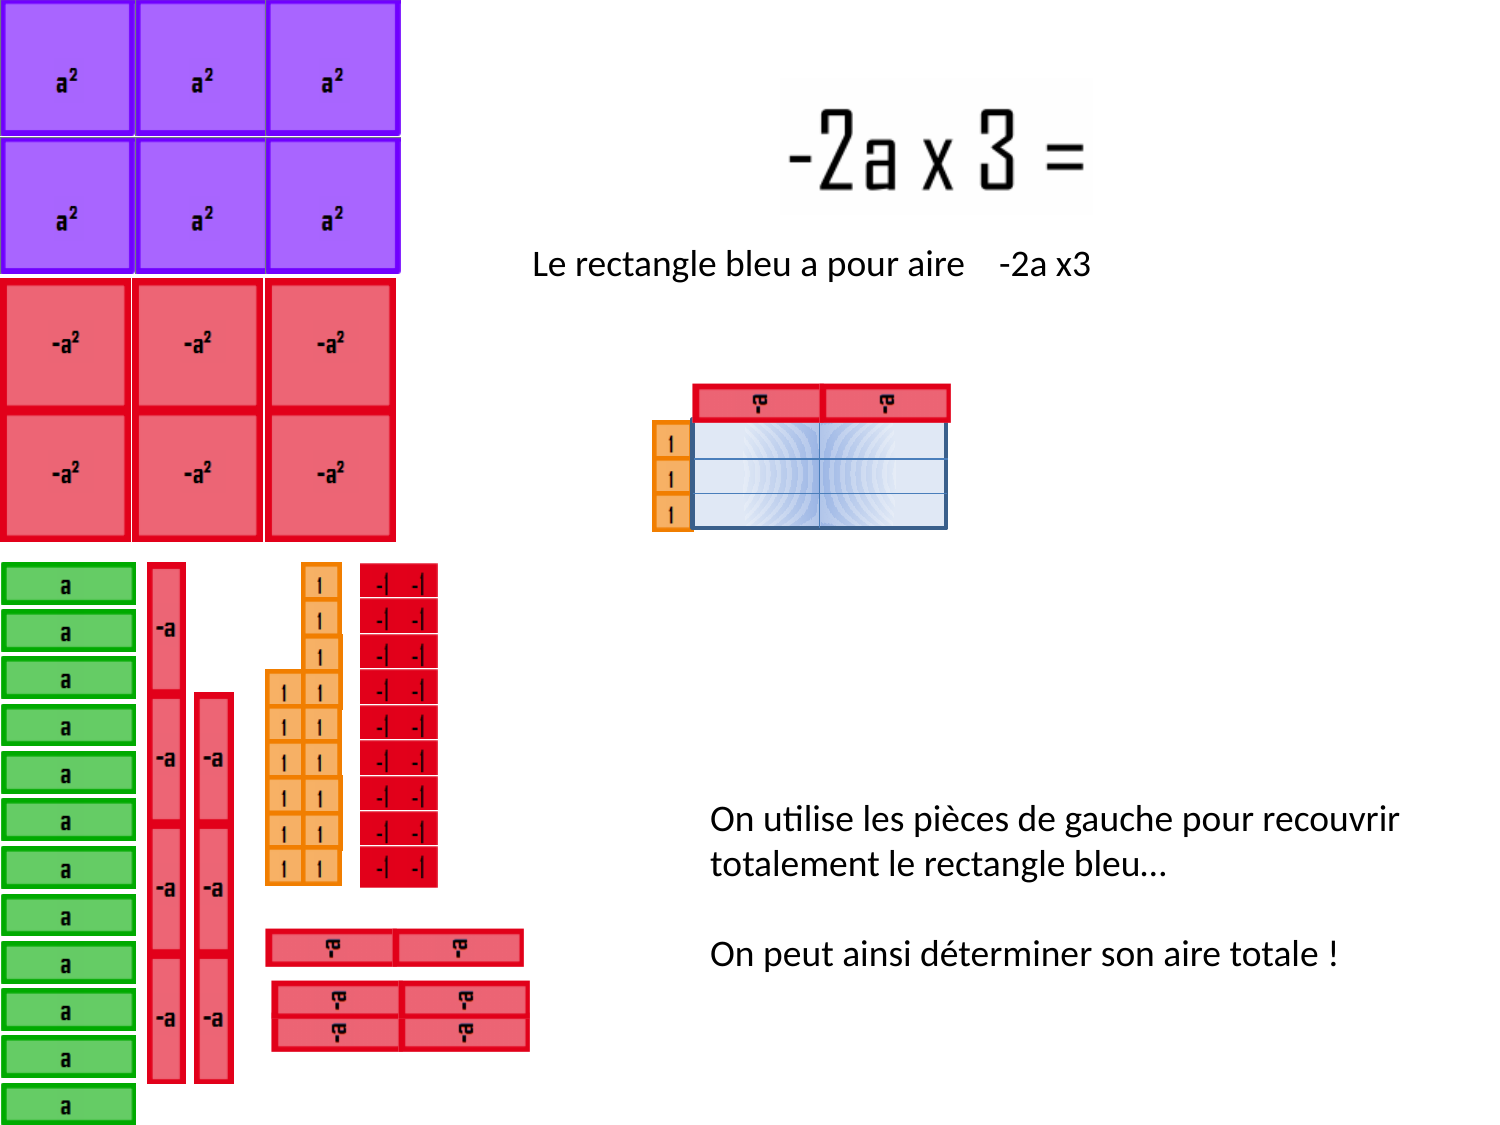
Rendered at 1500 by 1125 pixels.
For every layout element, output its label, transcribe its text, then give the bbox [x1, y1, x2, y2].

picture [0, 0, 401, 136]
picture [265, 562, 343, 886]
picture [0, 846, 136, 889]
picture [0, 751, 136, 794]
picture [147, 562, 186, 1084]
text_box [692, 494, 947, 529]
picture [0, 656, 136, 699]
picture [360, 562, 438, 889]
text_box Le rectangle bleu a pour aire -2a x3 [517, 231, 1107, 337]
picture [652, 383, 951, 532]
text_box On utilise les pièces de gauche pour recouvrir totalement le rectangle bleu… On peut ainsi déterminer son aire totale ! [695, 786, 1425, 982]
picture [194, 692, 234, 1084]
picture [0, 137, 401, 274]
text_box [820, 460, 947, 493]
picture [271, 980, 530, 1052]
text_box [820, 423, 947, 458]
picture [0, 704, 136, 747]
picture [773, 78, 1093, 219]
picture [0, 609, 136, 652]
picture [0, 798, 136, 841]
picture [0, 988, 136, 1031]
picture [0, 941, 136, 984]
picture [0, 562, 136, 605]
picture [0, 1035, 136, 1078]
picture [265, 278, 396, 542]
picture [0, 894, 136, 936]
text_box [692, 423, 819, 493]
picture [265, 928, 524, 968]
picture [0, 1083, 136, 1125]
picture [0, 278, 131, 542]
picture [132, 278, 263, 542]
